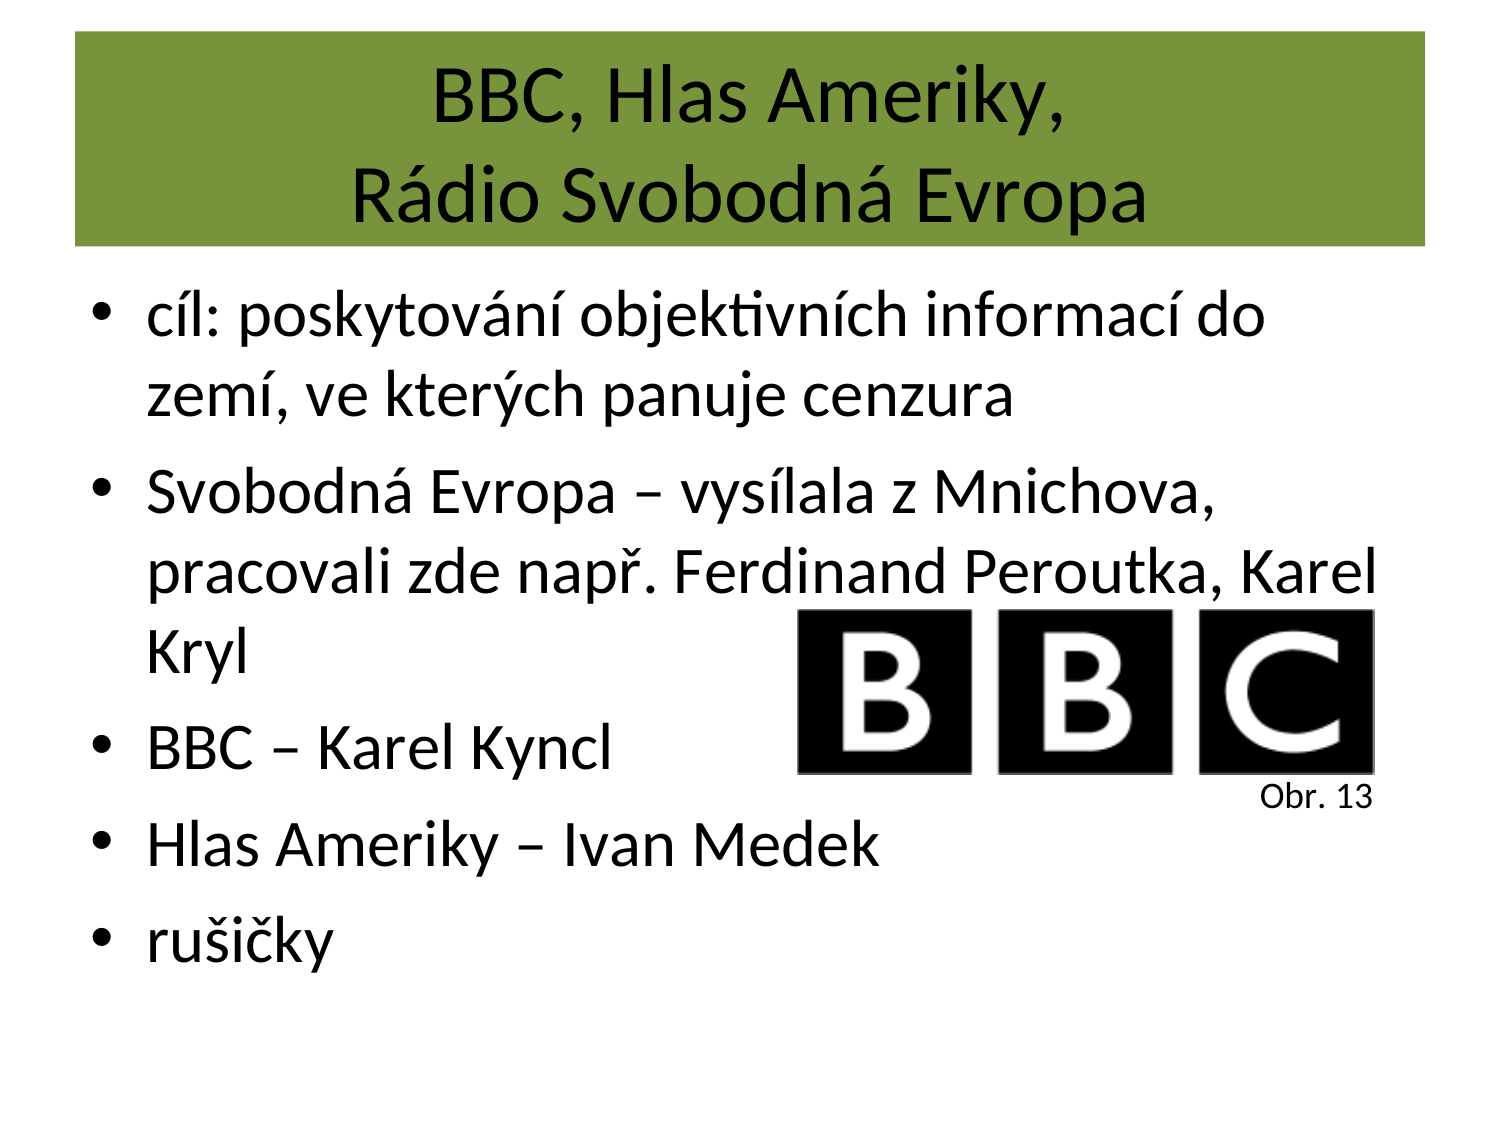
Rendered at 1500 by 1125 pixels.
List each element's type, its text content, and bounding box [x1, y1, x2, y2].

list cíl: poskytování objektivních informací do zemí, ve kterých panuje cenzura Svobodná Evropa – vysílala z Mnichova, pracovali zde např. Ferdinand Peroutka, Karel Kryl BBC – Karel Kyncl Hlas Ameriky – Ivan Medek rušičky [75, 262, 1426, 1081]
text_box Obr. 13 [1245, 763, 1389, 824]
title BBC, Hlas Ameriky, Rádio Svobodná Evropa [75, 31, 1426, 247]
picture [797, 609, 1375, 775]
